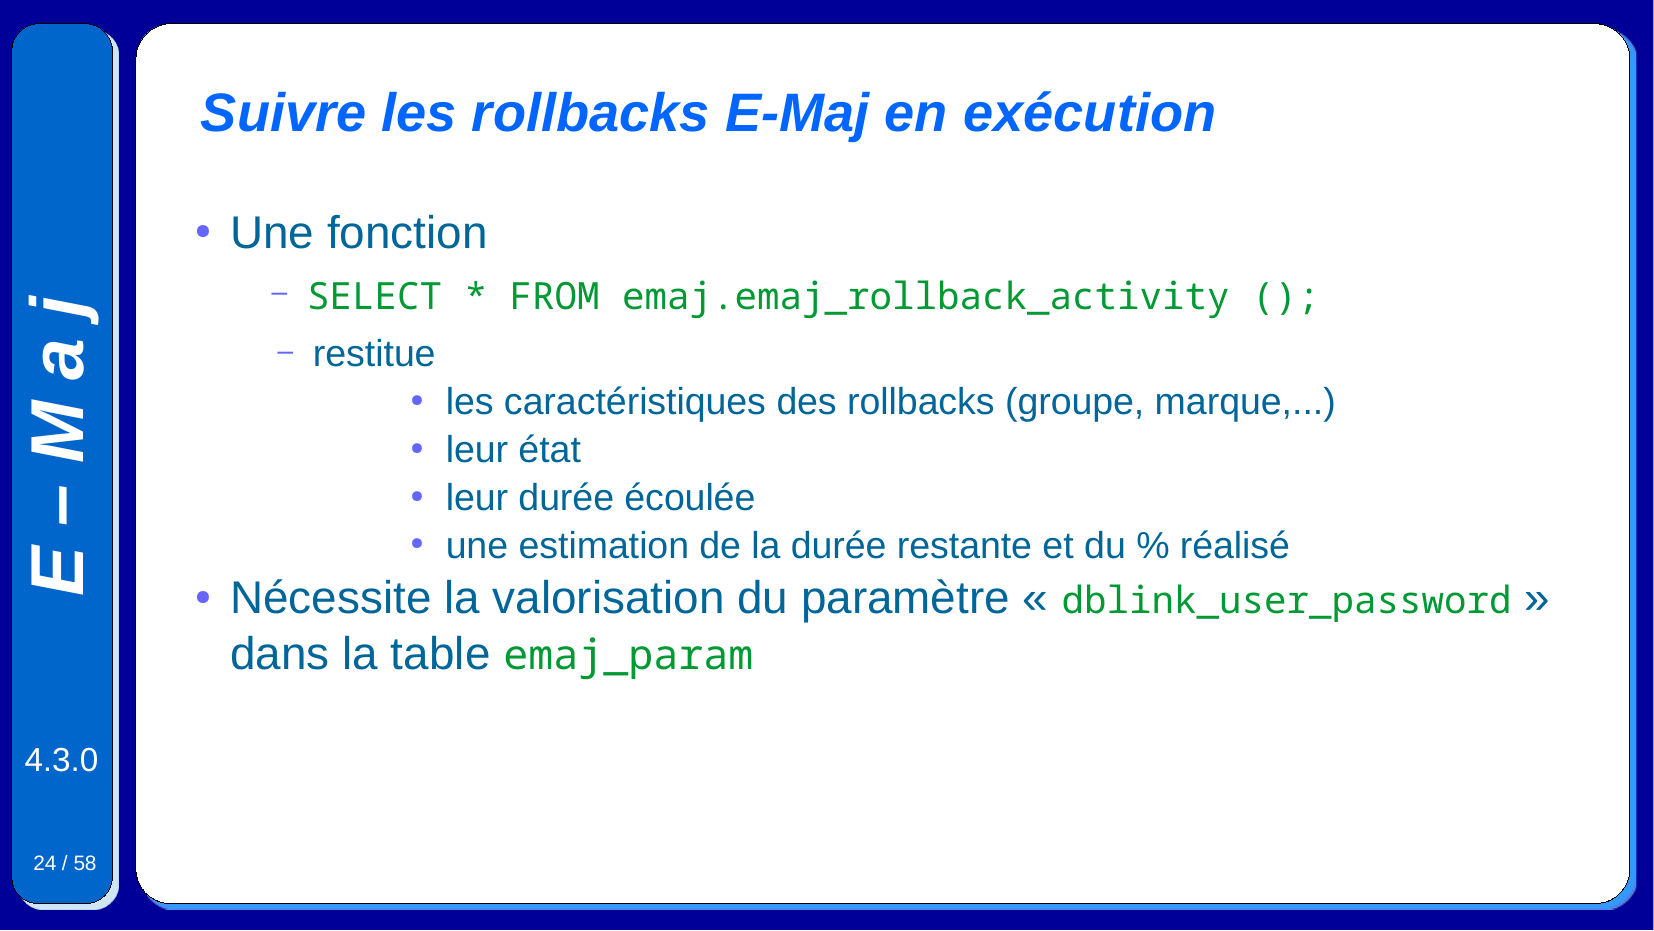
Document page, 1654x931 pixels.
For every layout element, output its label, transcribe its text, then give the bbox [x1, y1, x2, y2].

title Suivre les rollbacks E-Maj en exécution [200, 34, 1575, 191]
list Une fonction SELECT * FROM emaj.emaj_rollback_activity (); restitue les caractéristiques des rollbacks (groupe, marque,...) leur état leur durée écoulée une estimation de la durée restante et du % réalisé Nécessite la valorisation du paramètre « dblink_user_password » dans la table emaj_param [177, 206, 1587, 827]
